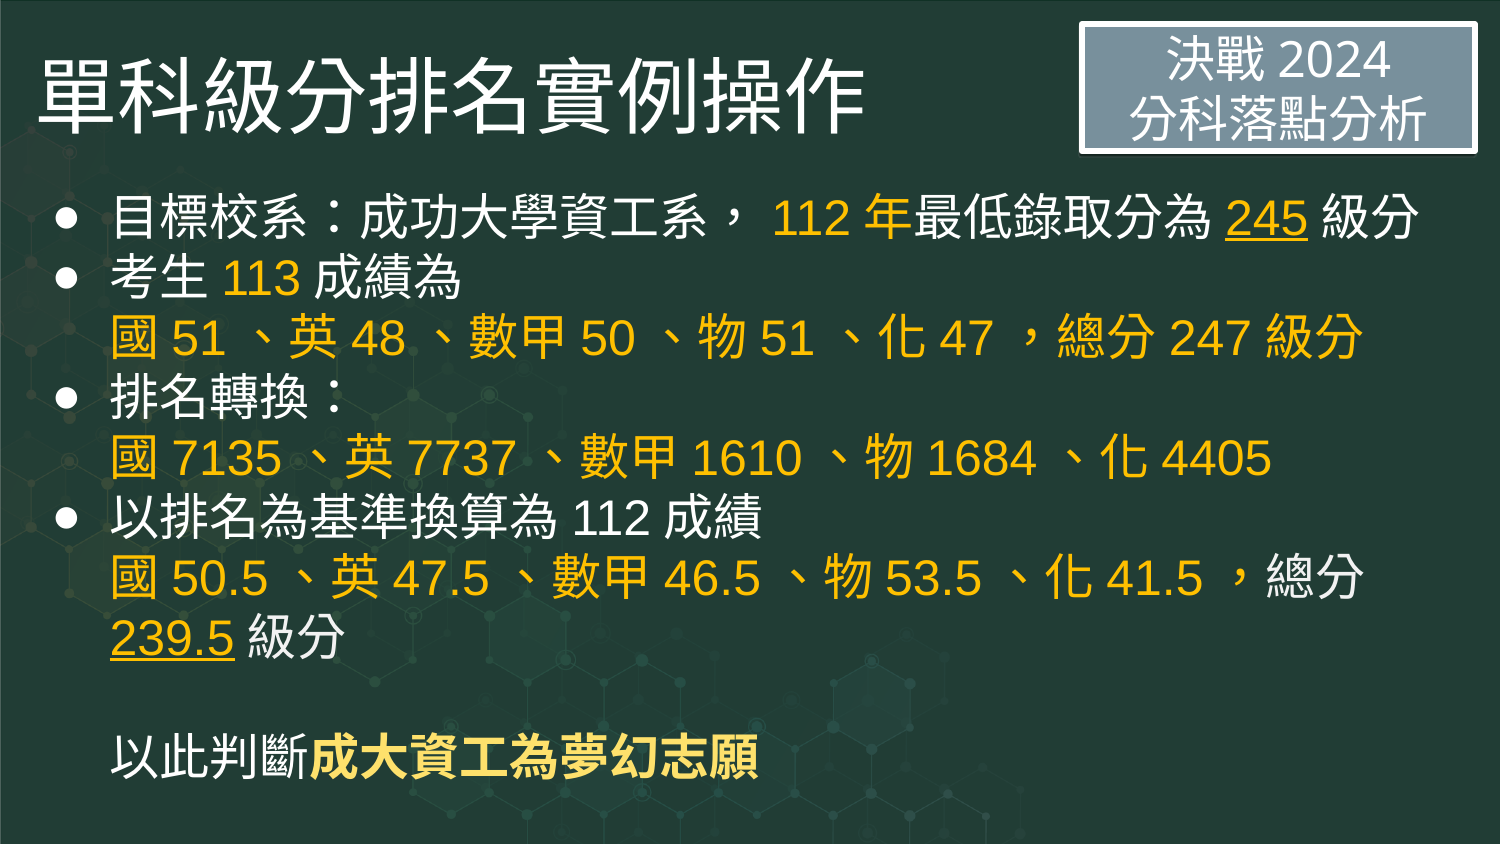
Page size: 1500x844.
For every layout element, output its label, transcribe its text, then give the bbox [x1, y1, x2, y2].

picture [0, 0, 1500, 844]
text_box 決戰2024 分科落點分析 [1081, 24, 1475, 151]
text_box 目標校系：成功大學資工系，112年最低錄取分為245級分 考生113成績為 國51、英48、數甲50、物51、化47，總分247級分 排名轉換： 國7135、英7737、數甲1610、物1684、化4405 以排名為基準換算為112成績 國50.5、英47.5、數甲46.5、物53.5、化41.5，總分239.5級分 以此判斷成大資工為夢幻志願 [19, 170, 1481, 801]
title 單科級分排名實例操作 [19, 29, 1418, 170]
